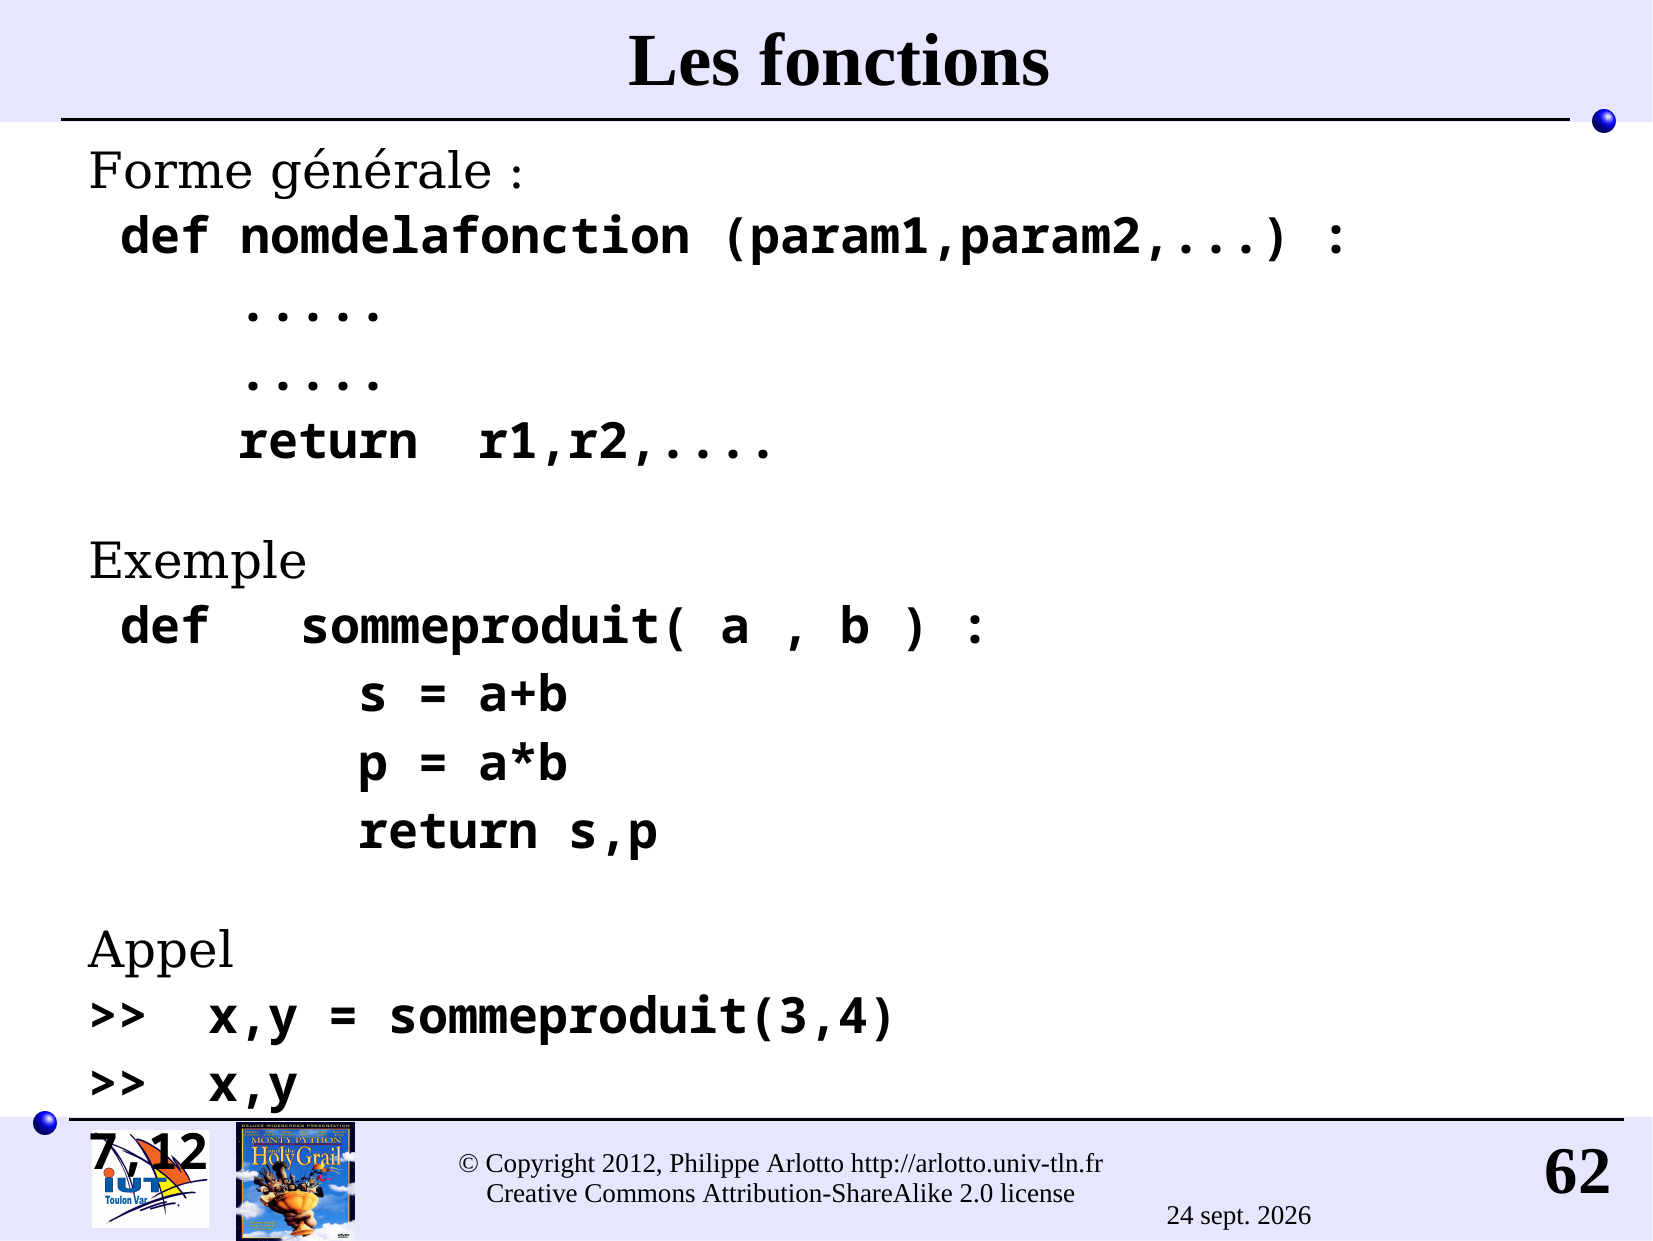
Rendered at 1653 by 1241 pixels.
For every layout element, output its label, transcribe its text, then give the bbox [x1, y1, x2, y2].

text_box Forme générale : def nomdelafonction (param1,param2,...) : ..... ..... return r1,r2,.... Exemple def sommeproduit( a , b ) : s = a+b p = a*b return s,p Appel >> x,y = sommeproduit(3,4) >> x,y 7,12 [88, 141, 1351, 1092]
picture [236, 1122, 355, 1241]
title Les fonctions [95, 14, 1585, 107]
